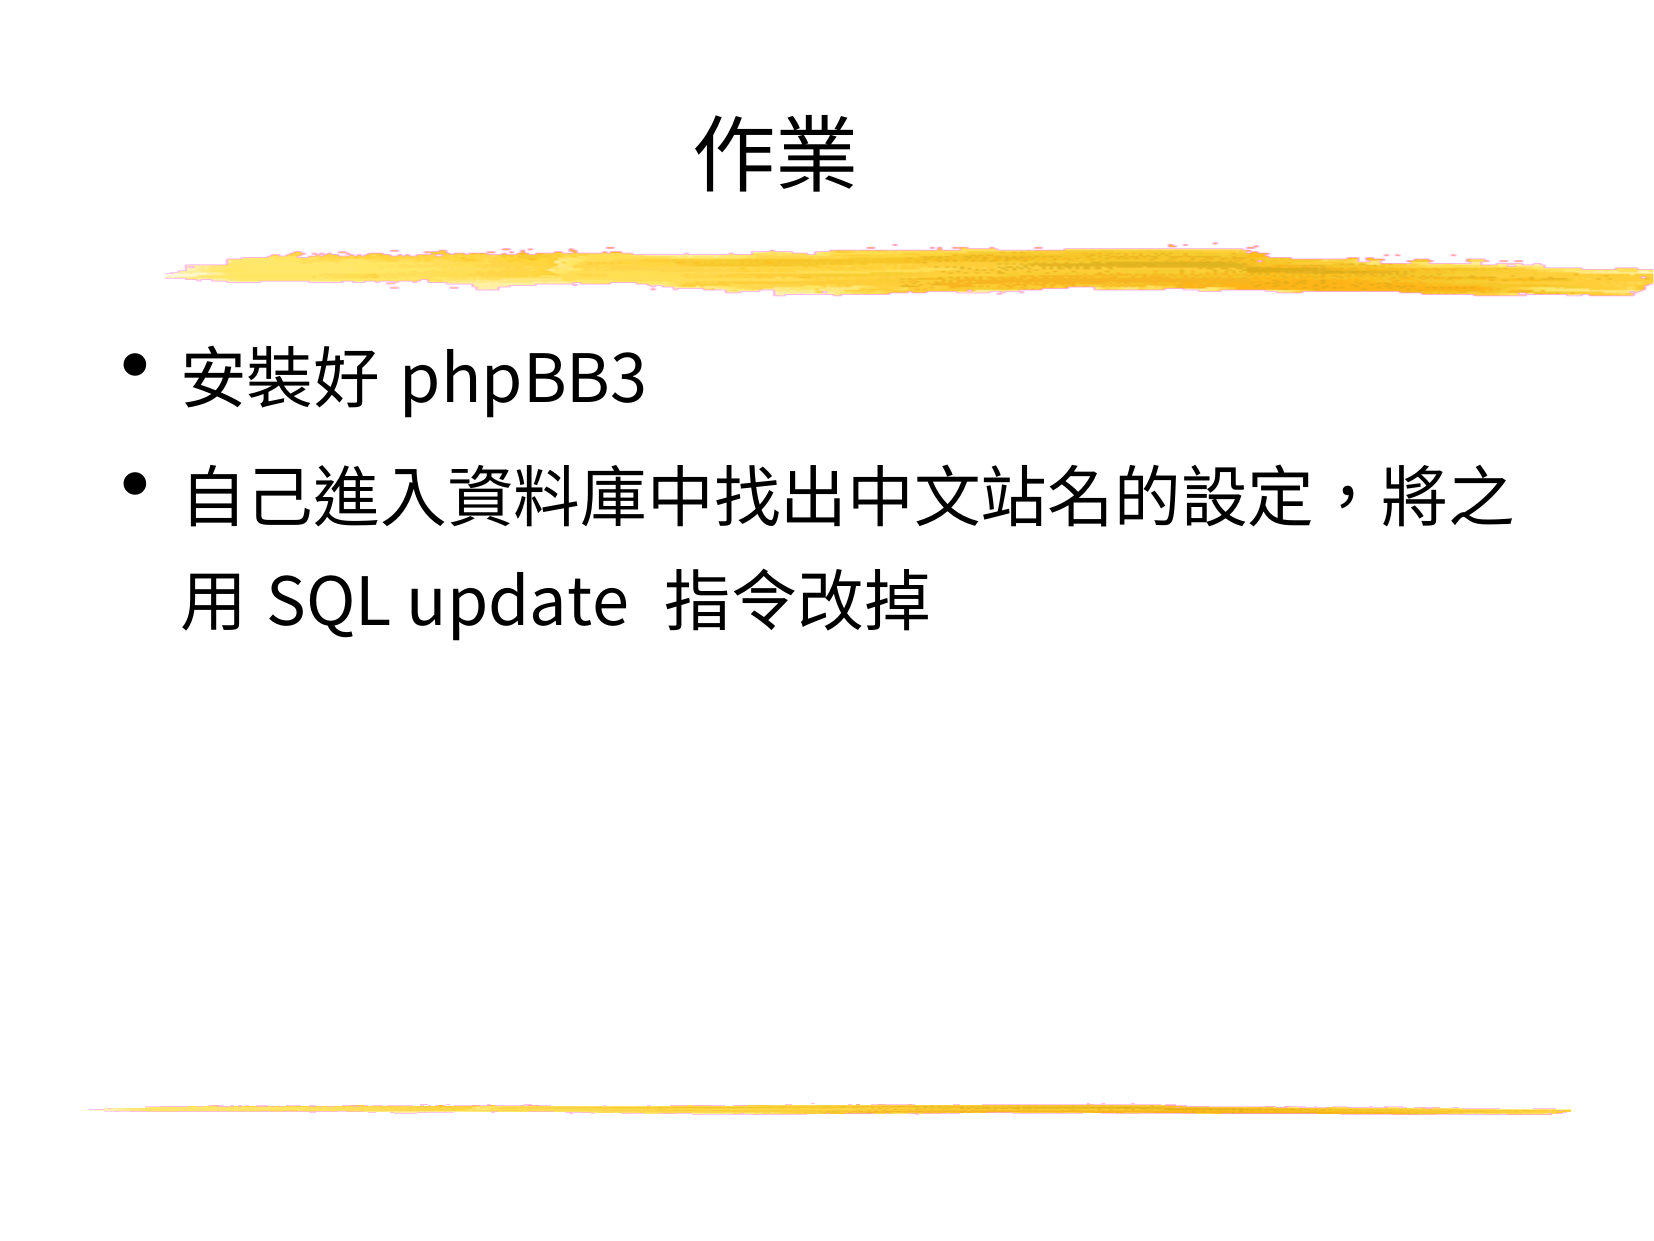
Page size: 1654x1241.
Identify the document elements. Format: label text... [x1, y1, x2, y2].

title 作業 [73, 39, 1479, 249]
list 安裝好phpBB3 自己進入資料庫中找出中文站名的設定，將之用SQL update 指令改掉 [124, 316, 1530, 1061]
picture [82, 1102, 1571, 1117]
picture [165, 237, 1654, 308]
